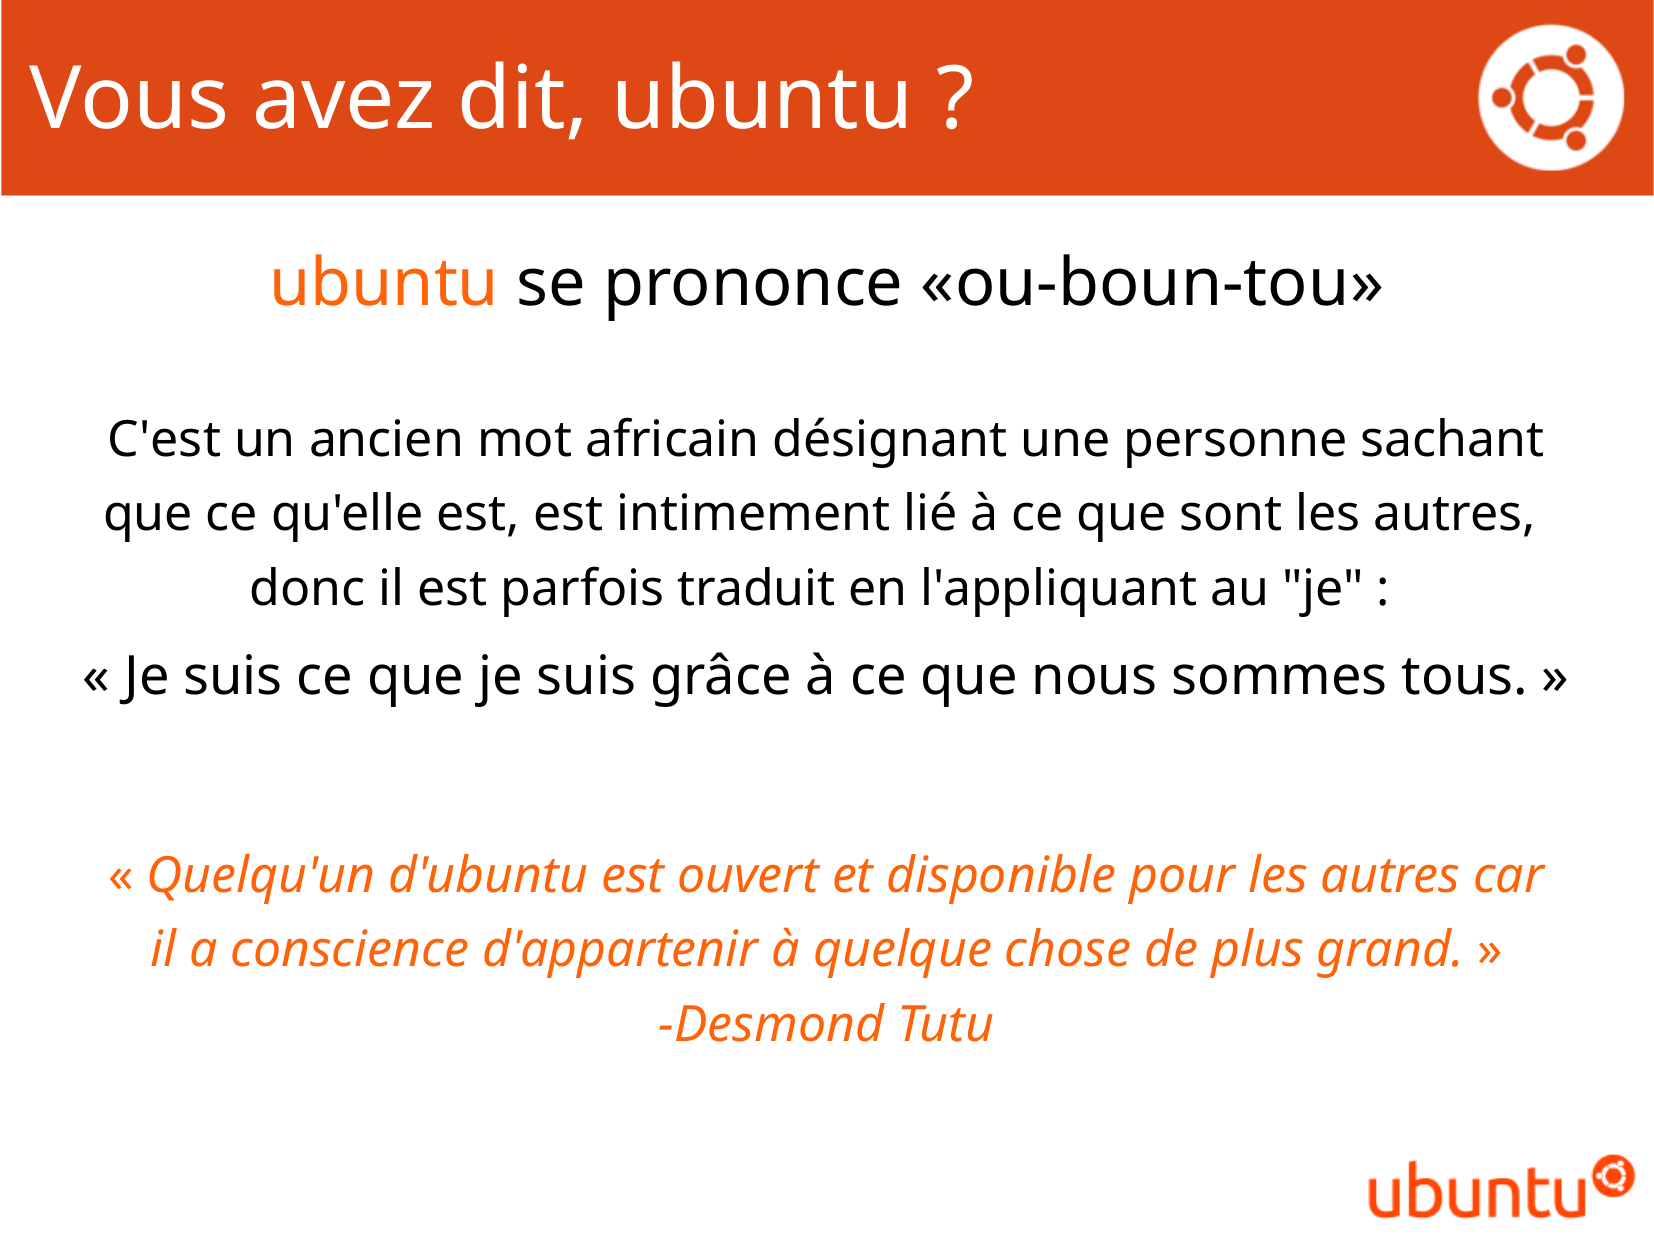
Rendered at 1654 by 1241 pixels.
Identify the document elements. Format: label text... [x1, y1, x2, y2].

picture [0, 0, 1654, 1241]
title Vous avez dit, ubuntu ? [29, 11, 1459, 178]
subtitle ubuntu se prononce «ou-boun-tou» C'est un ancien mot africain désignant une personne sachant que ce qu'elle est, est intimement lié à ce que sont les autres, donc il est parfois traduit en l'appliquant au "je" : « Je suis ce que je suis grâce à ce que nous sommes tous. » « Quelqu'un d'ubuntu est ouvert et disponible pour les autres car il a conscience d'appartenir à quelque chose de plus grand. » -Desmond Tutu [82, 273, 1571, 1078]
